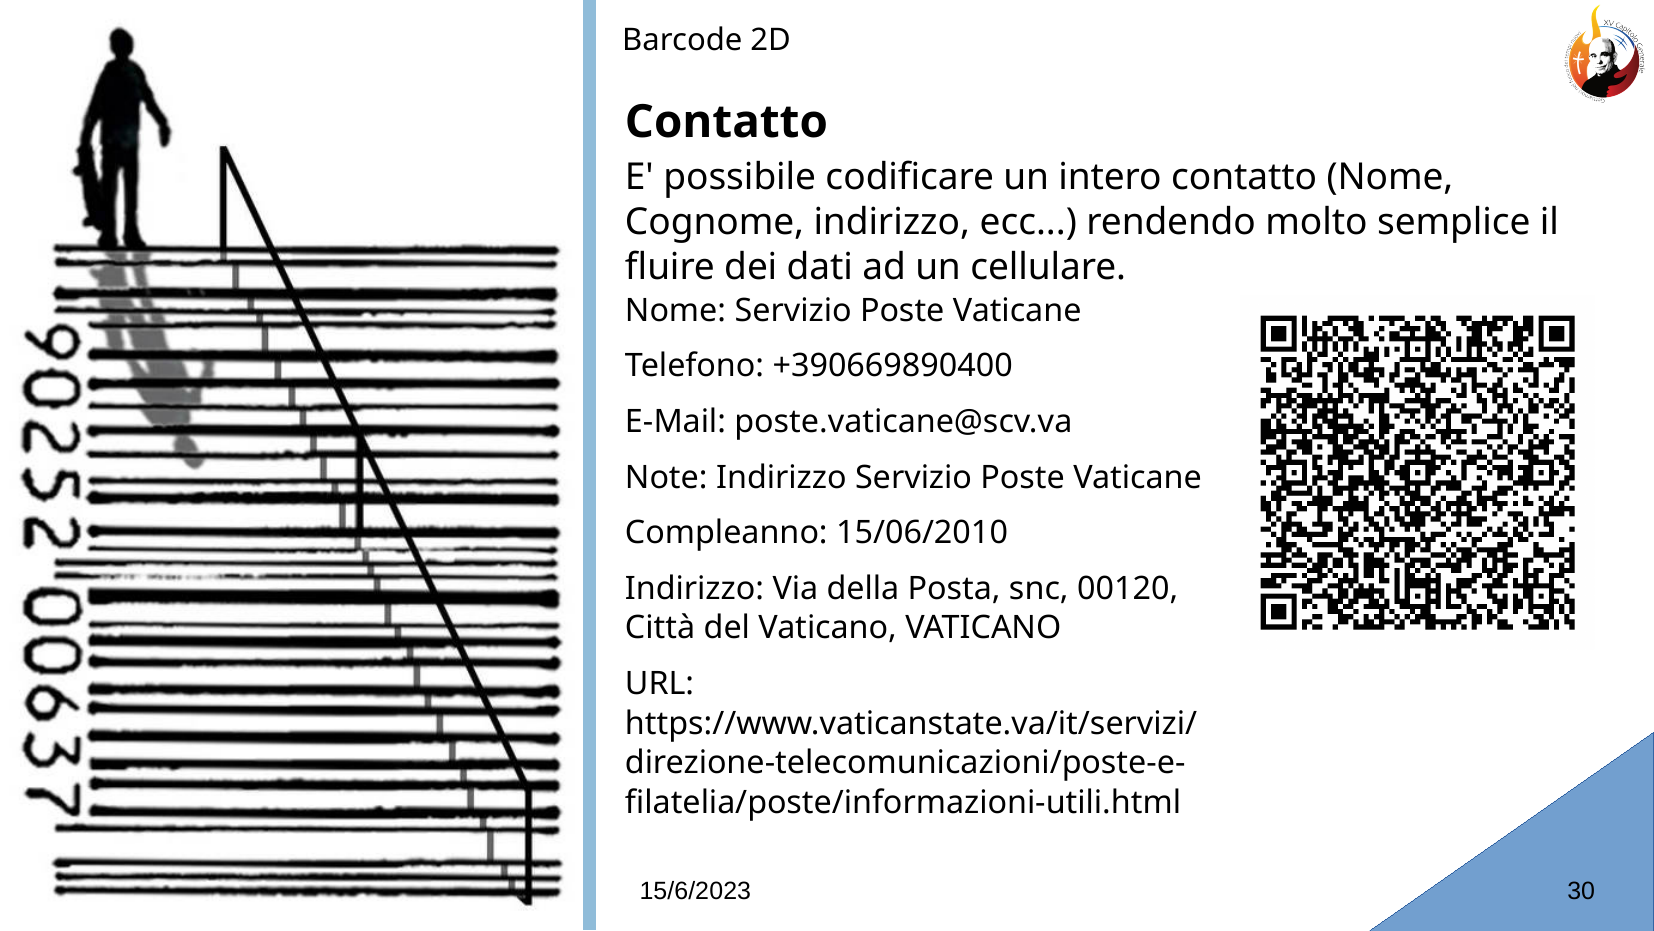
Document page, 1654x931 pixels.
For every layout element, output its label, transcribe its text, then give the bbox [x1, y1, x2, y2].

picture [0, 0, 583, 931]
title Contatto [624, 88, 1621, 148]
list E' possibile codificare un intero contatto (Nome, Cognome, indirizzo, ecc...) rendendo molto semplice il fluire dei dati ad un cellulare. [624, 153, 1621, 290]
text_box Barcode 2D [607, 9, 1340, 63]
list Nome: Servizio Poste Vaticane Telefono: +390669890400 E-Mail: poste.vaticane@scv.va Note: Indirizzo Servizio Poste Vaticane Compleanno: 15/06/2010 Indirizzo: Via della Posta, snc, 00120, Città del Vaticano, VATICANO URL: https://www.vaticanstate.va/it/servizi/direzione-telecomunicazioni/poste-e-filatelia/poste/informazioni-utili.html [624, 289, 1205, 852]
picture [1563, 4, 1646, 103]
picture [1240, 295, 1595, 650]
